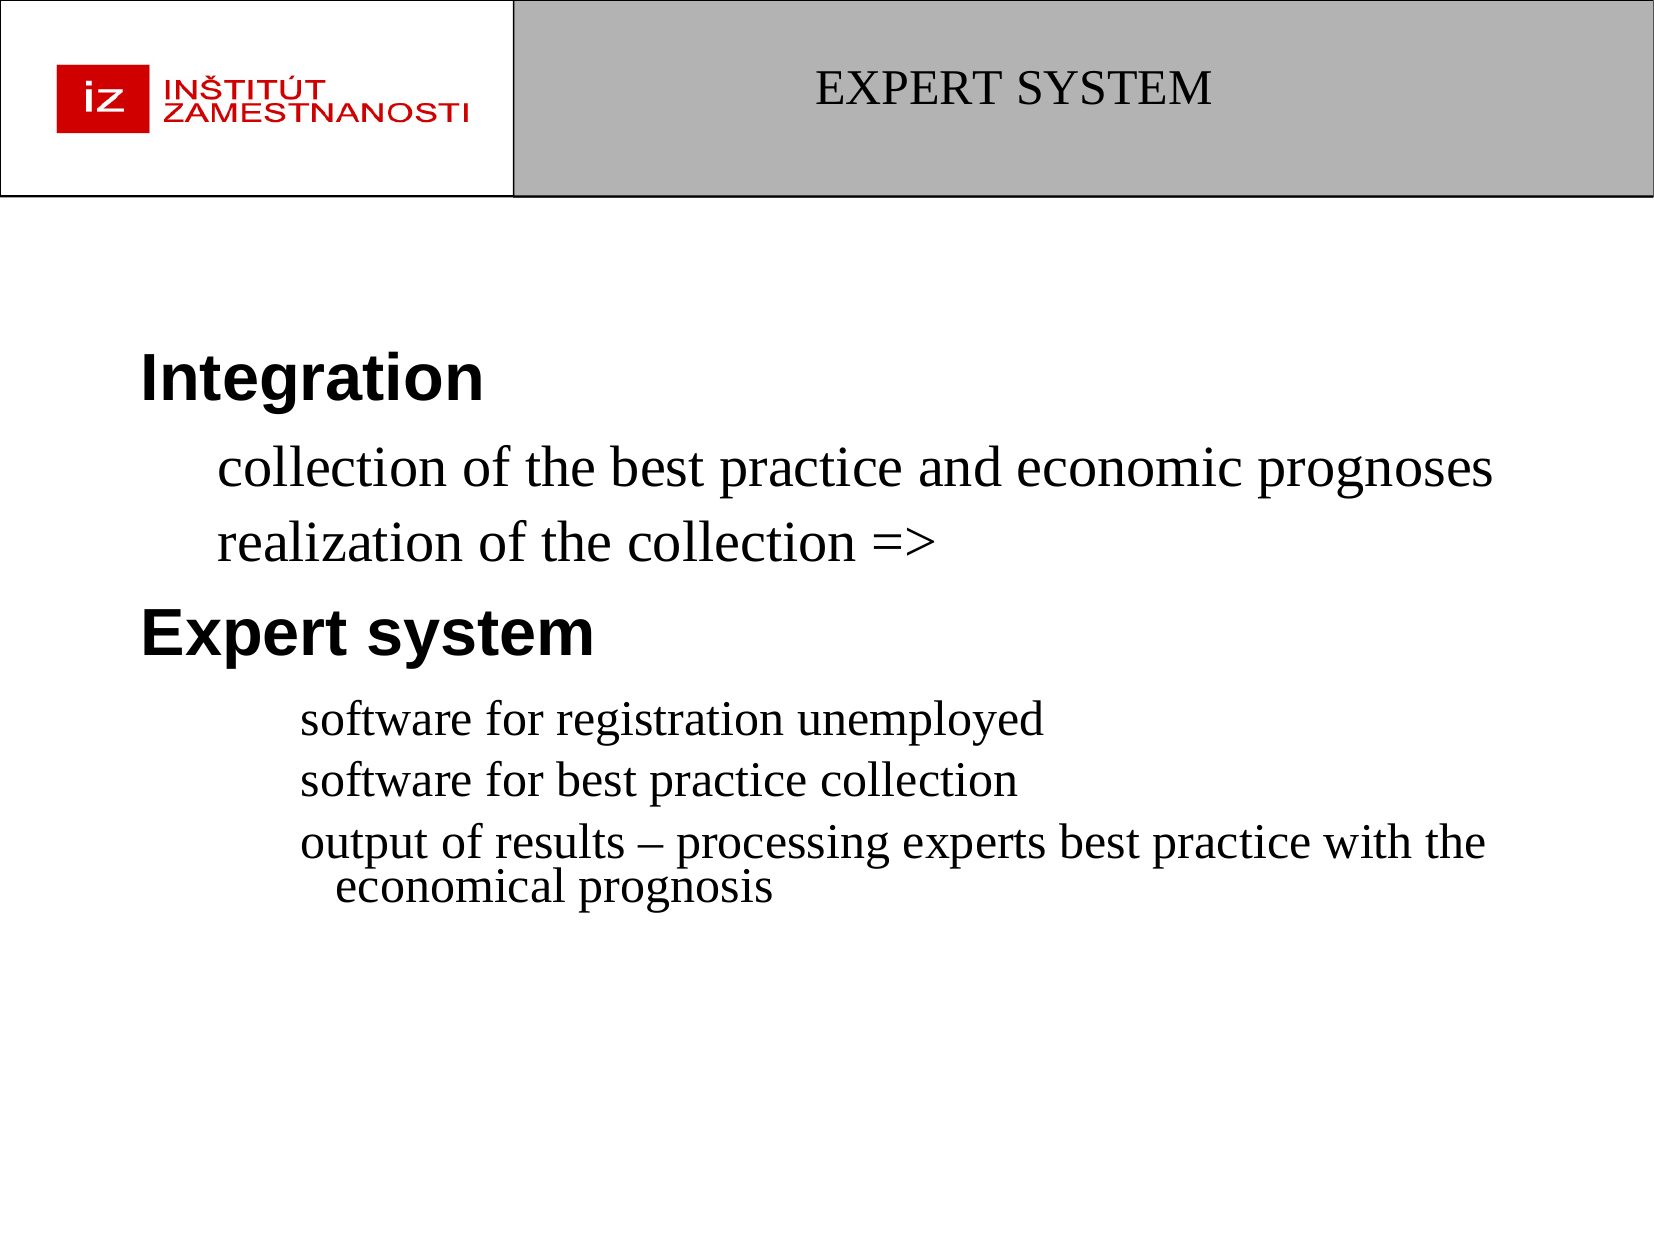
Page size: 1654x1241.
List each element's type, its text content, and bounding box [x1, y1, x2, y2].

text_box EXPERT SYSTEM [800, 59, 1329, 130]
text_box [0, 0, 1654, 197]
picture [5, 5, 513, 190]
list Integration collection of the best practice and economic prognoses realization of the collection => Expert system software for registration unemployed software for best practice collection output of results – processing experts best practice with the economical prognosis [123, 340, 1536, 1123]
